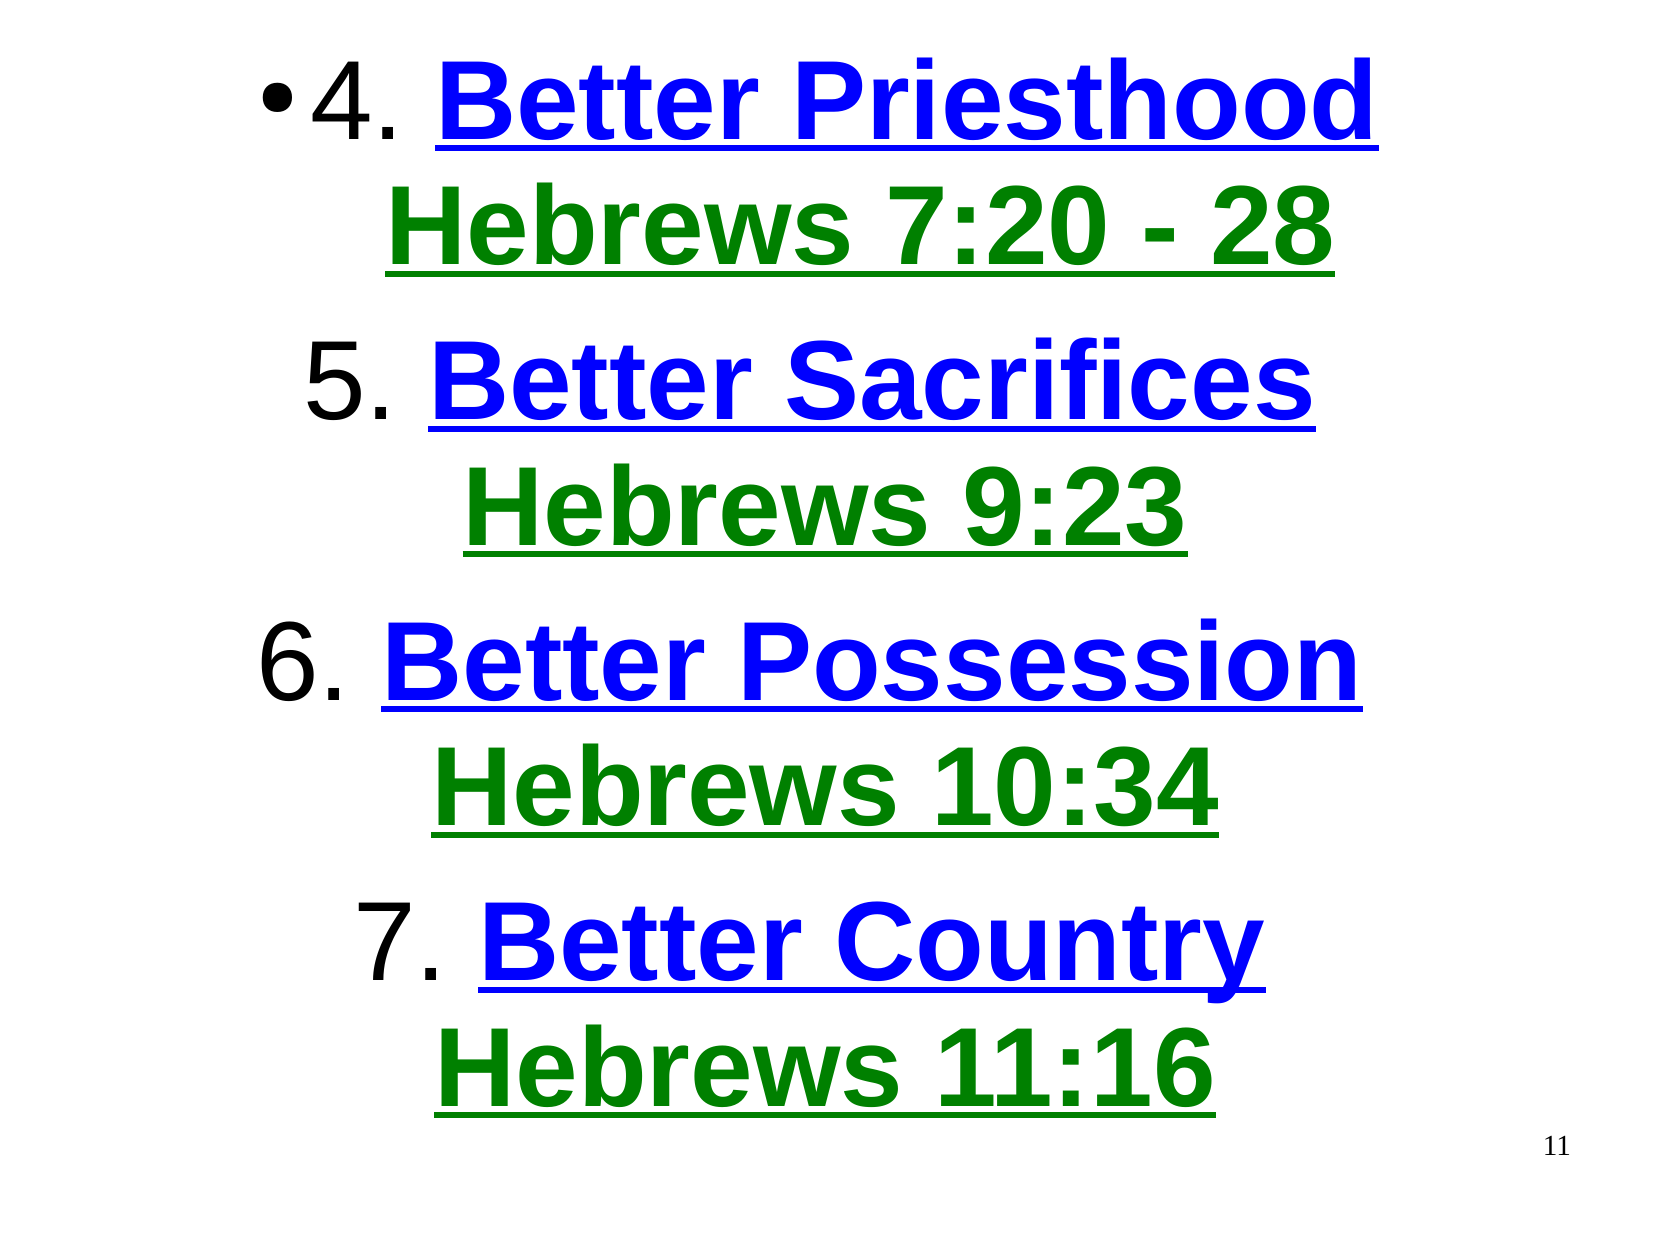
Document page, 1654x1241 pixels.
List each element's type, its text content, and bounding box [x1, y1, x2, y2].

list 4. Better Priesthood Hebrews 7:20 - 28 5. Better Sacrifices Hebrews 9:23 6. Better Possession Hebrews 10:34 7. Better Country Hebrews 11:16 [37, 37, 1613, 1238]
